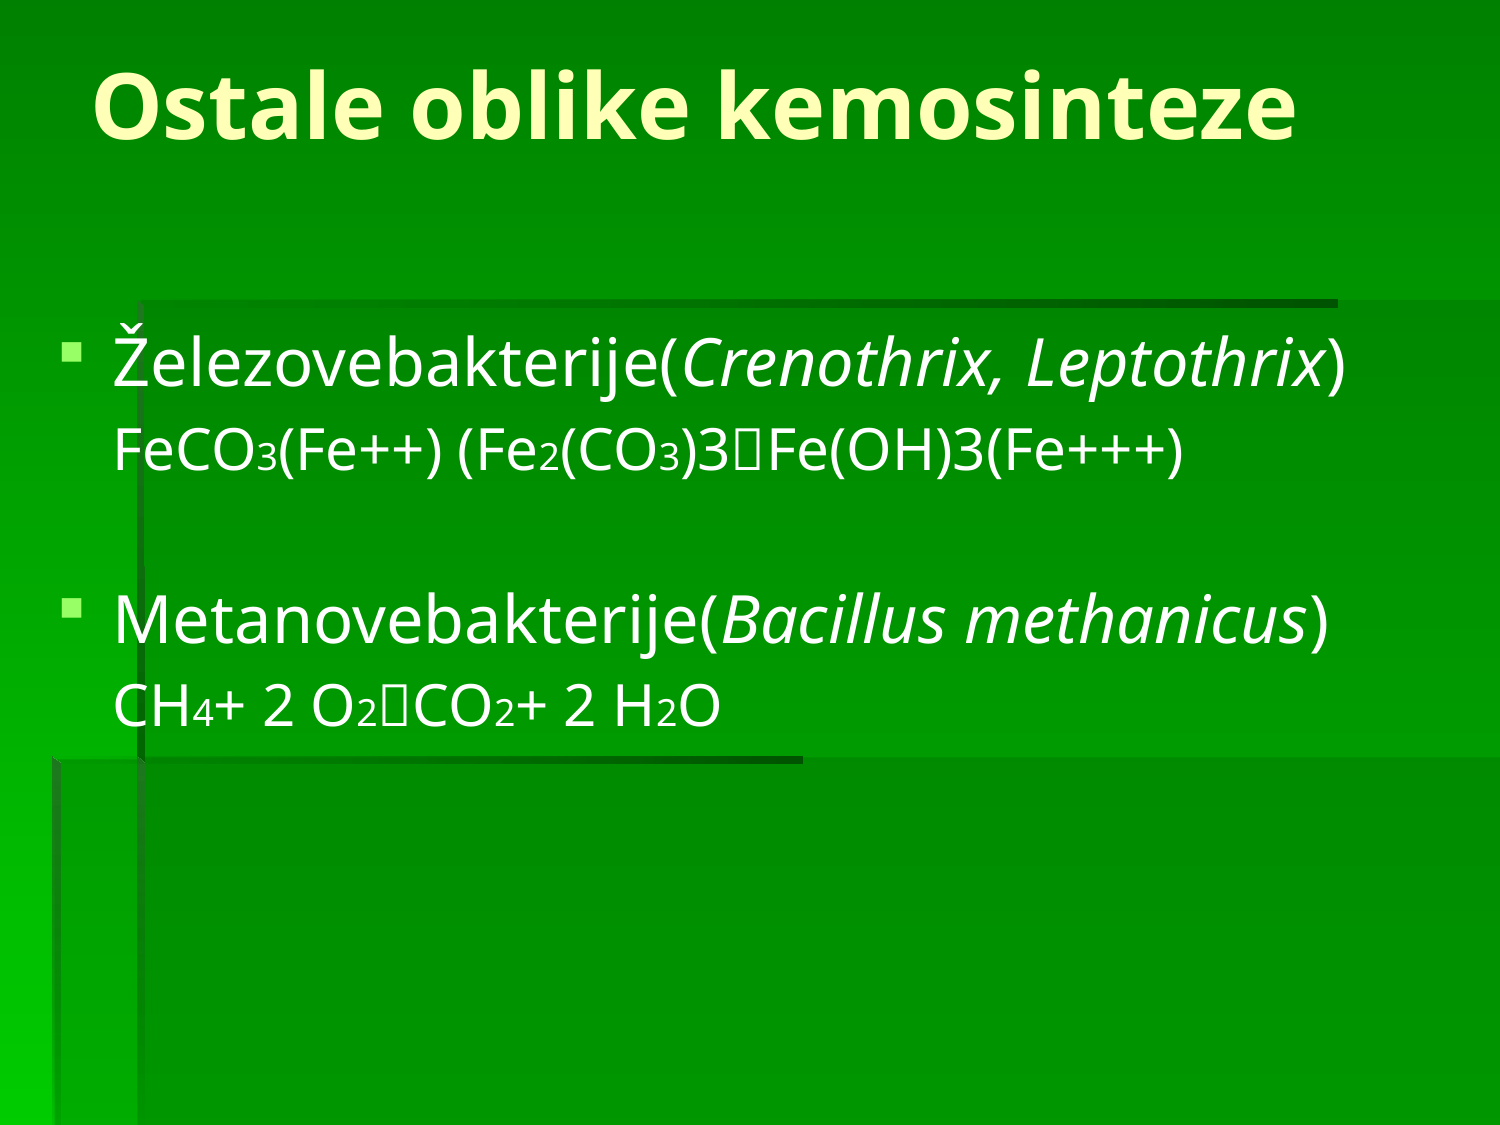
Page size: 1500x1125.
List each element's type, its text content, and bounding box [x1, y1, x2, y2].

title Ostale oblike kemosinteze [75, 40, 1451, 275]
list Železovebakterije(Crenothrix, Leptothrix) FeCO3(Fe++) (Fe2(CO3)3Fe(OH)3(Fe+++) Metanovebakterije(Bacillus methanicus) CH4+ 2 O2CO2+ 2 H2O [41, 312, 1451, 1000]
